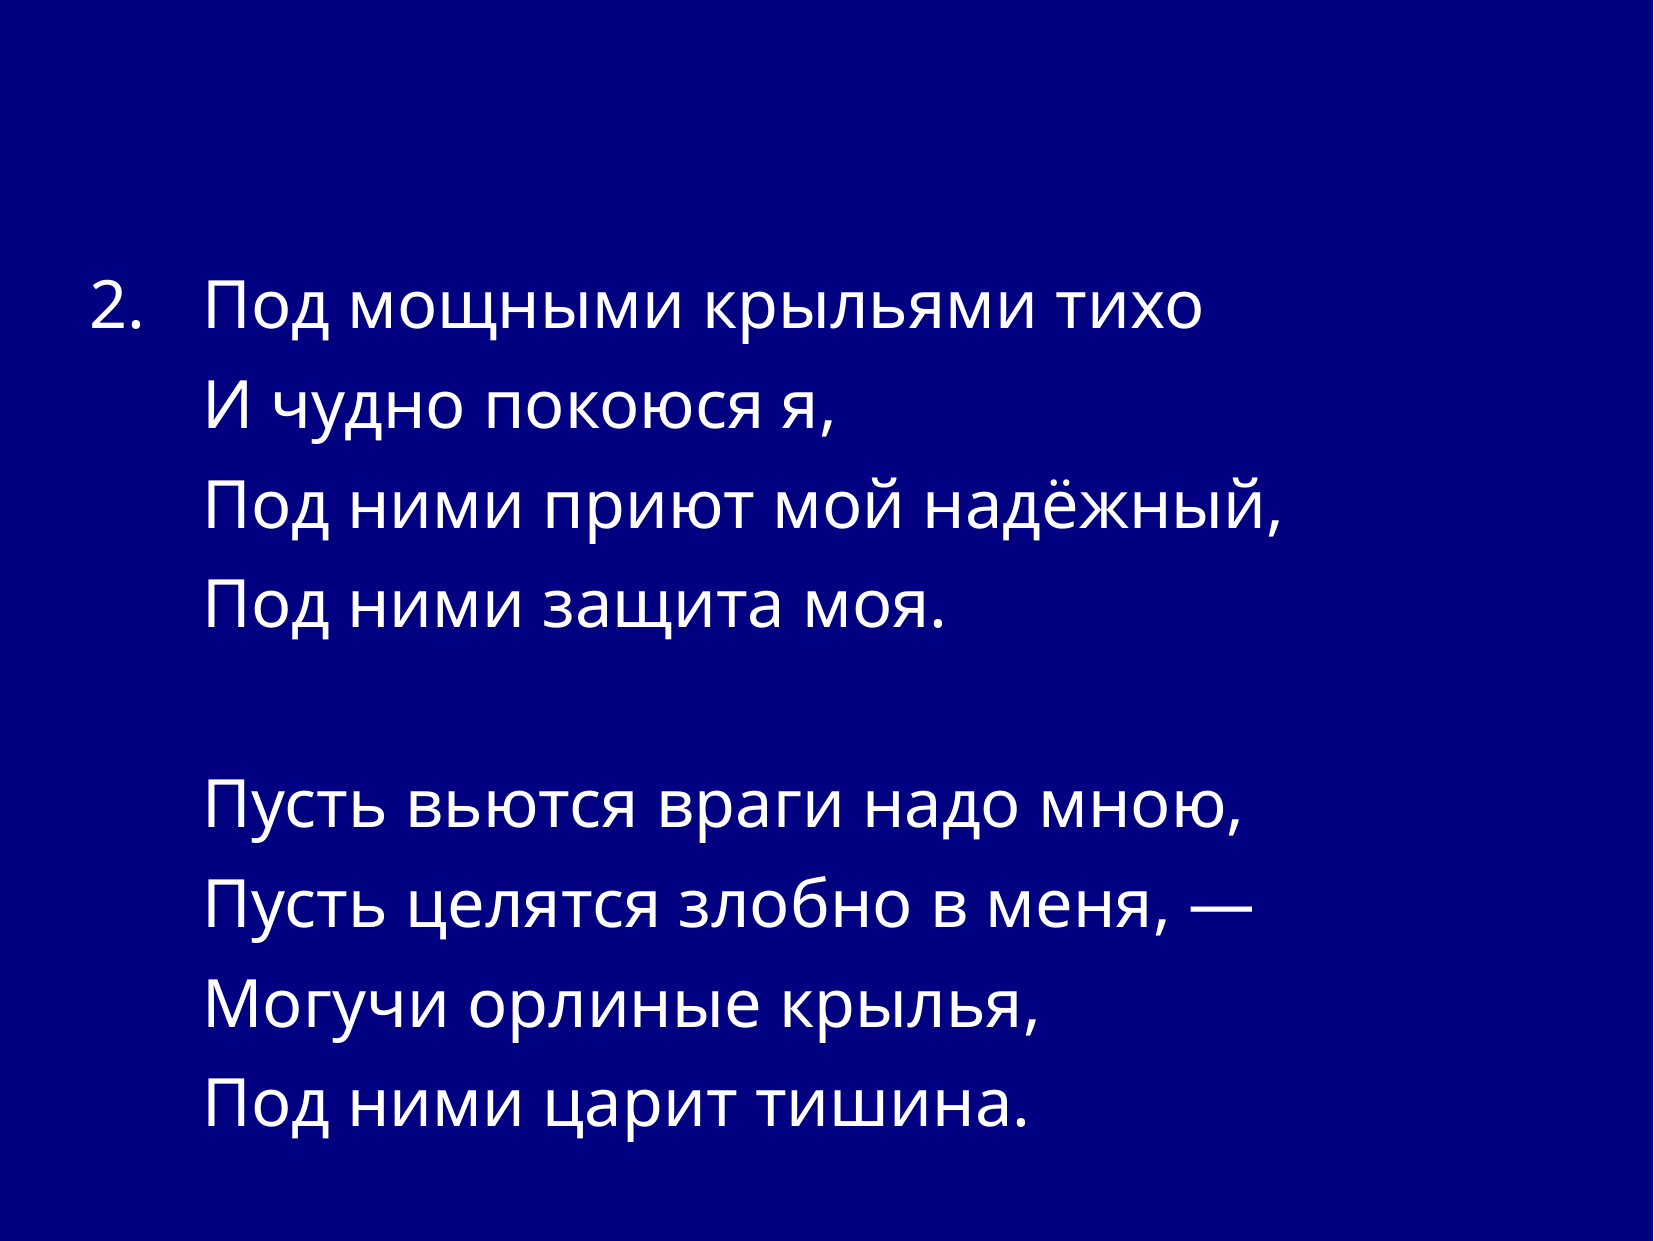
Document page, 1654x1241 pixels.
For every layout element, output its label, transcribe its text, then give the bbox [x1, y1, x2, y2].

text_box 2. Под мощными крыльями тихо И чудно покоюся я, Под ними приют мой надёжный, Под ними защита моя. Пусть вьются враги надо мною, Пусть целятся злобно в меня, — Могучи орлиные крылья, Под ними царит тишина. [75, 150, 1576, 1163]
